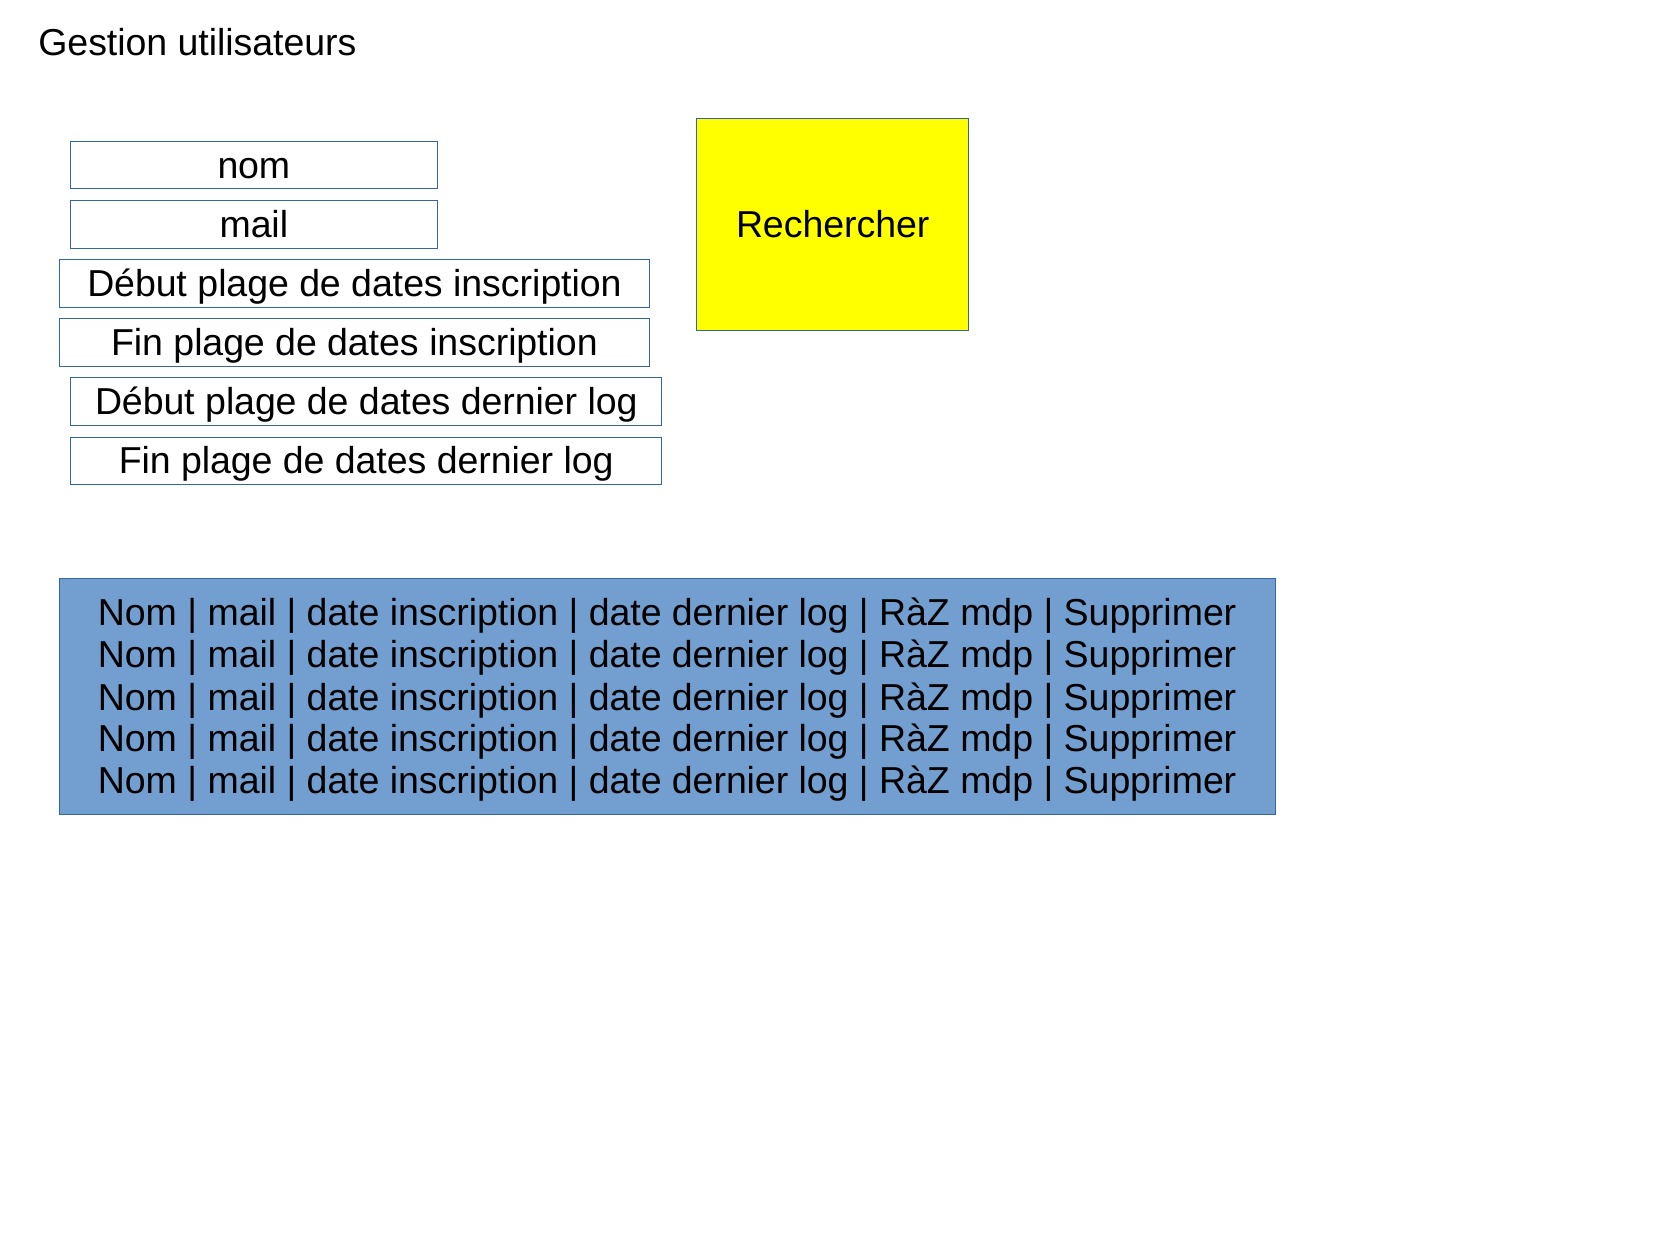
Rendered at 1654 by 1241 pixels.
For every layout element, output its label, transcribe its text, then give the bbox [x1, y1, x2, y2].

text_box Début plage de dates dernier log [70, 377, 662, 426]
text_box mail [70, 200, 438, 249]
text_box Gestion utilisateurs [23, 14, 638, 71]
text_box nom [70, 141, 438, 189]
text_box Rechercher [696, 118, 969, 331]
text_box Fin plage de dates dernier log [70, 437, 662, 485]
text_box Début plage de dates inscription [59, 259, 650, 308]
text_box Nom | mail | date inscription | date dernier log | RàZ mdp | Supprimer Nom | mail | date inscription | date dernier log | RàZ mdp | Supprimer Nom | mail | date inscription | date dernier log | RàZ mdp | Supprimer Nom | mail | date inscription | date dernier log | RàZ mdp | Supprimer Nom | mail | date inscription | date dernier log | RàZ mdp | Supprimer [59, 578, 1276, 815]
text_box Fin plage de dates inscription [59, 318, 650, 367]
